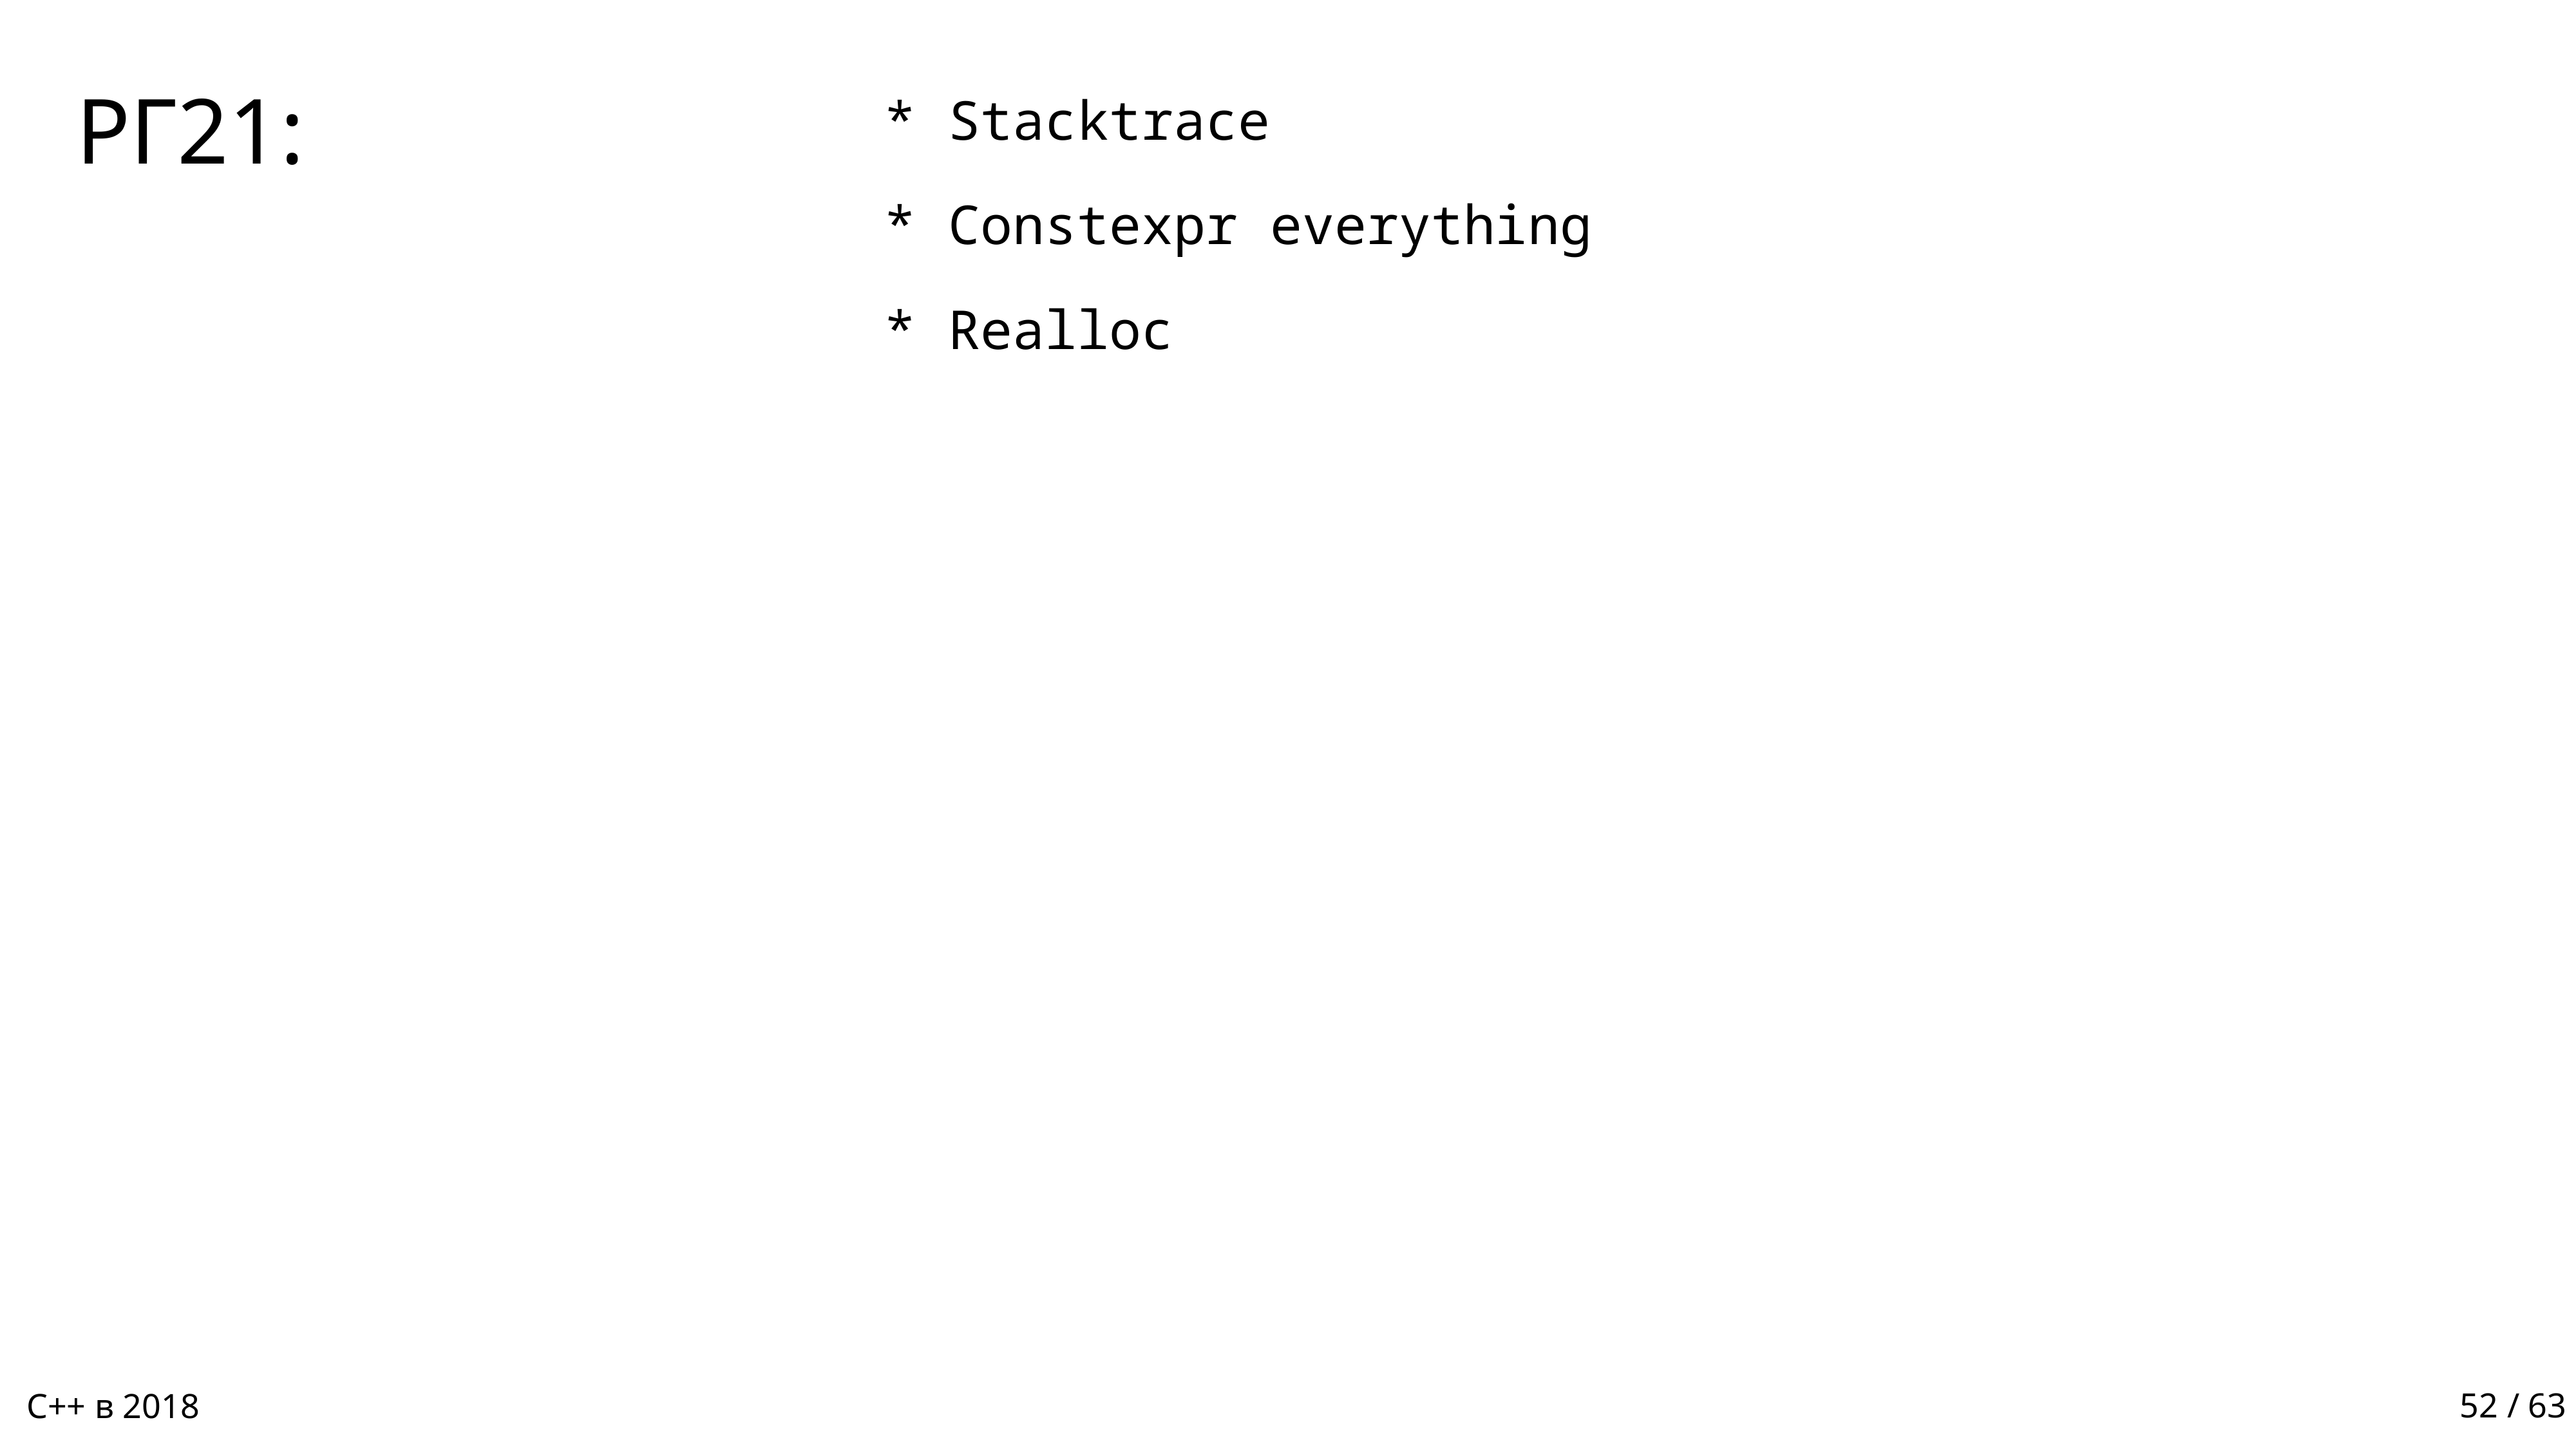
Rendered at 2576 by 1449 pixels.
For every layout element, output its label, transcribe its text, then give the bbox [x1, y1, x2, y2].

title РГ21: [66, 81, 802, 486]
list C++ в 2018 [17, 1376, 1114, 1431]
list * Stacktrace * Constexpr everything * Realloc [875, 81, 2460, 1249]
list <number> / 63 [1479, 1376, 2576, 1431]
